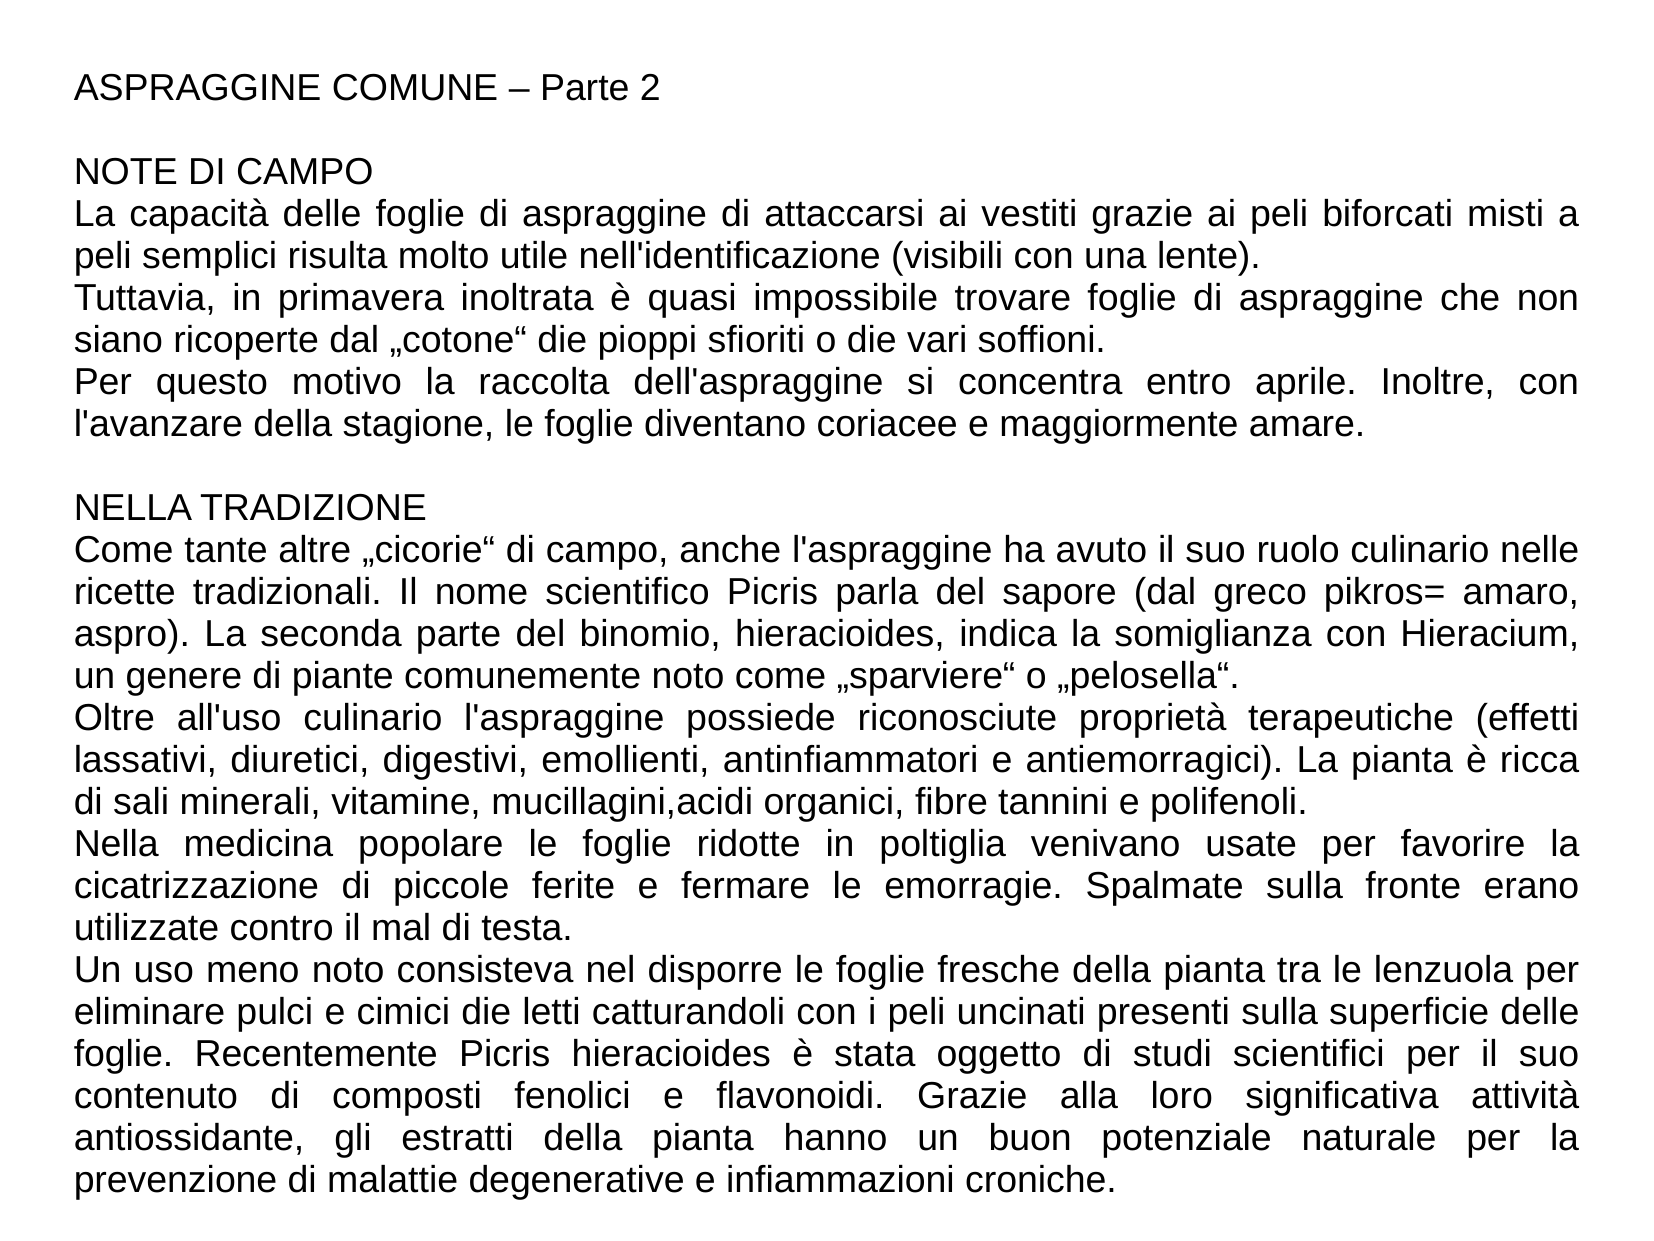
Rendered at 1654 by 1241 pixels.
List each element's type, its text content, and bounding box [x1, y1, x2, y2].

text_box ASPRAGGINE COMUNE – Parte 2 NOTE DI CAMPO La capacità delle foglie di aspraggine di attaccarsi ai vestiti grazie ai peli biforcati misti a peli semplici risulta molto utile nell'identificazione (visibili con una lente). Tuttavia, in primavera inoltrata è quasi impossibile trovare foglie di aspraggine che non siano ricoperte dal „cotone“ die pioppi sfioriti o die vari soffioni. Per questo motivo la raccolta dell'aspraggine si concentra entro aprile. Inoltre, con l'avanzare della stagione, le foglie diventano coriacee e maggiormente amare. NELLA TRADIZIONE Come tante altre „cicorie“ di campo, anche l'aspraggine ha avuto il suo ruolo culinario nelle ricette tradizionali. Il nome scientifico Picris parla del sapore (dal greco pikros= amaro, aspro). La seconda parte del binomio, hieracioides, indica la somiglianza con Hieracium, un genere di piante comunemente noto come „sparviere“ o „pelosella“. Oltre all'uso culinario l'aspraggine possiede riconosciute proprietà terapeutiche (effetti lassativi, diuretici, digestivi, emollienti, antinfiammatori e antiemorragici). La pianta è ricca di sali minerali, vitamine, mucillagini,acidi organici, fibre tannini e polifenoli. Nella medicina popolare le foglie ridotte in poltiglia venivano usate per favorire la cicatrizzazione di piccole ferite e fermare le emorragie. Spalmate sulla fronte erano utilizzate contro il mal di testa. Un uso meno noto consisteva nel disporre le foglie fresche della pianta tra le lenzuola per eliminare pulci e cimici die letti catturandoli con i peli uncinati presenti sulla superficie delle foglie. Recentemente Picris hieracioides è stata oggetto di studi scientifici per il suo contenuto di composti fenolici e flavonoidi. Grazie alla loro significativa attività antiossidante, gli estratti della pianta hanno un buon potenziale naturale per la prevenzione di malattie degenerative e infiammazioni croniche. [59, 59, 1595, 1241]
